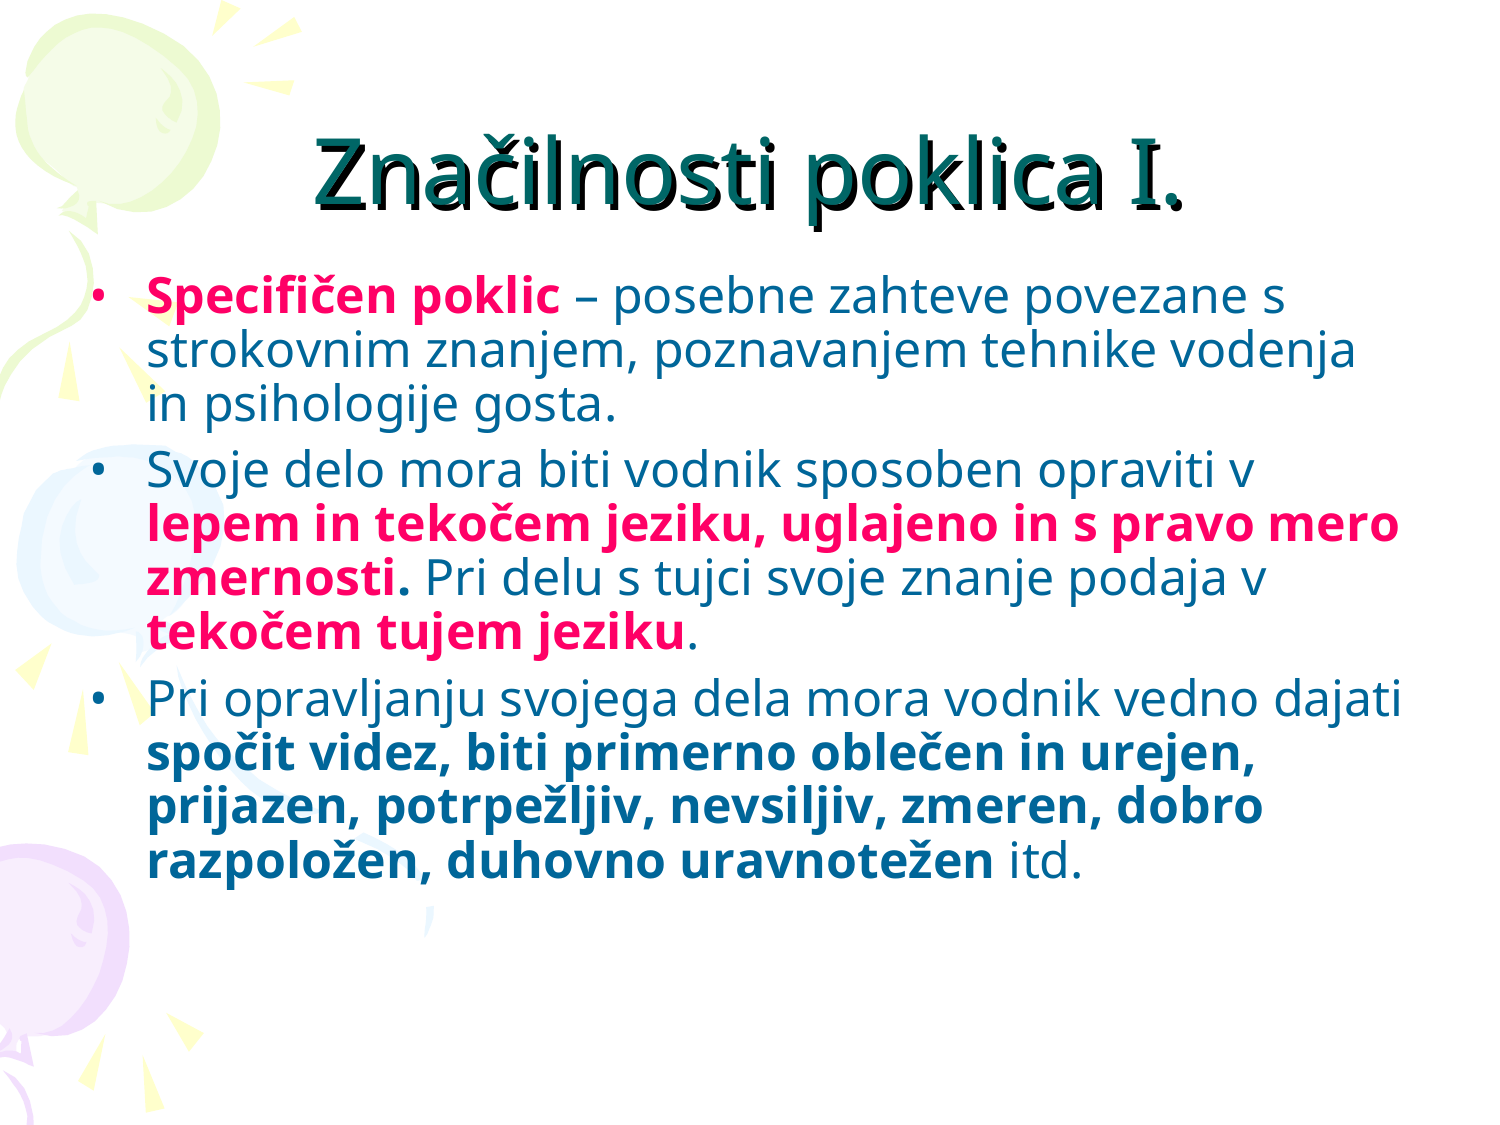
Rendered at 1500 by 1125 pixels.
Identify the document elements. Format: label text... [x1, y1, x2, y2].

title Značilnosti poklica I. [72, 16, 1426, 233]
list Specifičen poklic – posebne zahteve povezane s strokovnim znanjem, poznavanjem tehnike vodenja in psihologije gosta. Svoje delo mora biti vodnik sposoben opraviti v lepem in tekočem jeziku, uglajeno in s pravo mero zmernosti. Pri delu s tujci svoje znanje podaja v tekočem tujem jeziku. Pri opravljanju svojega dela mora vodnik vedno dajati spočit videz, biti primerno oblečen in urejen, prijazen, potrpežljiv, nevsiljiv, zmeren, dobro razpoložen, duhovno uravnotežen itd. [75, 262, 1426, 994]
